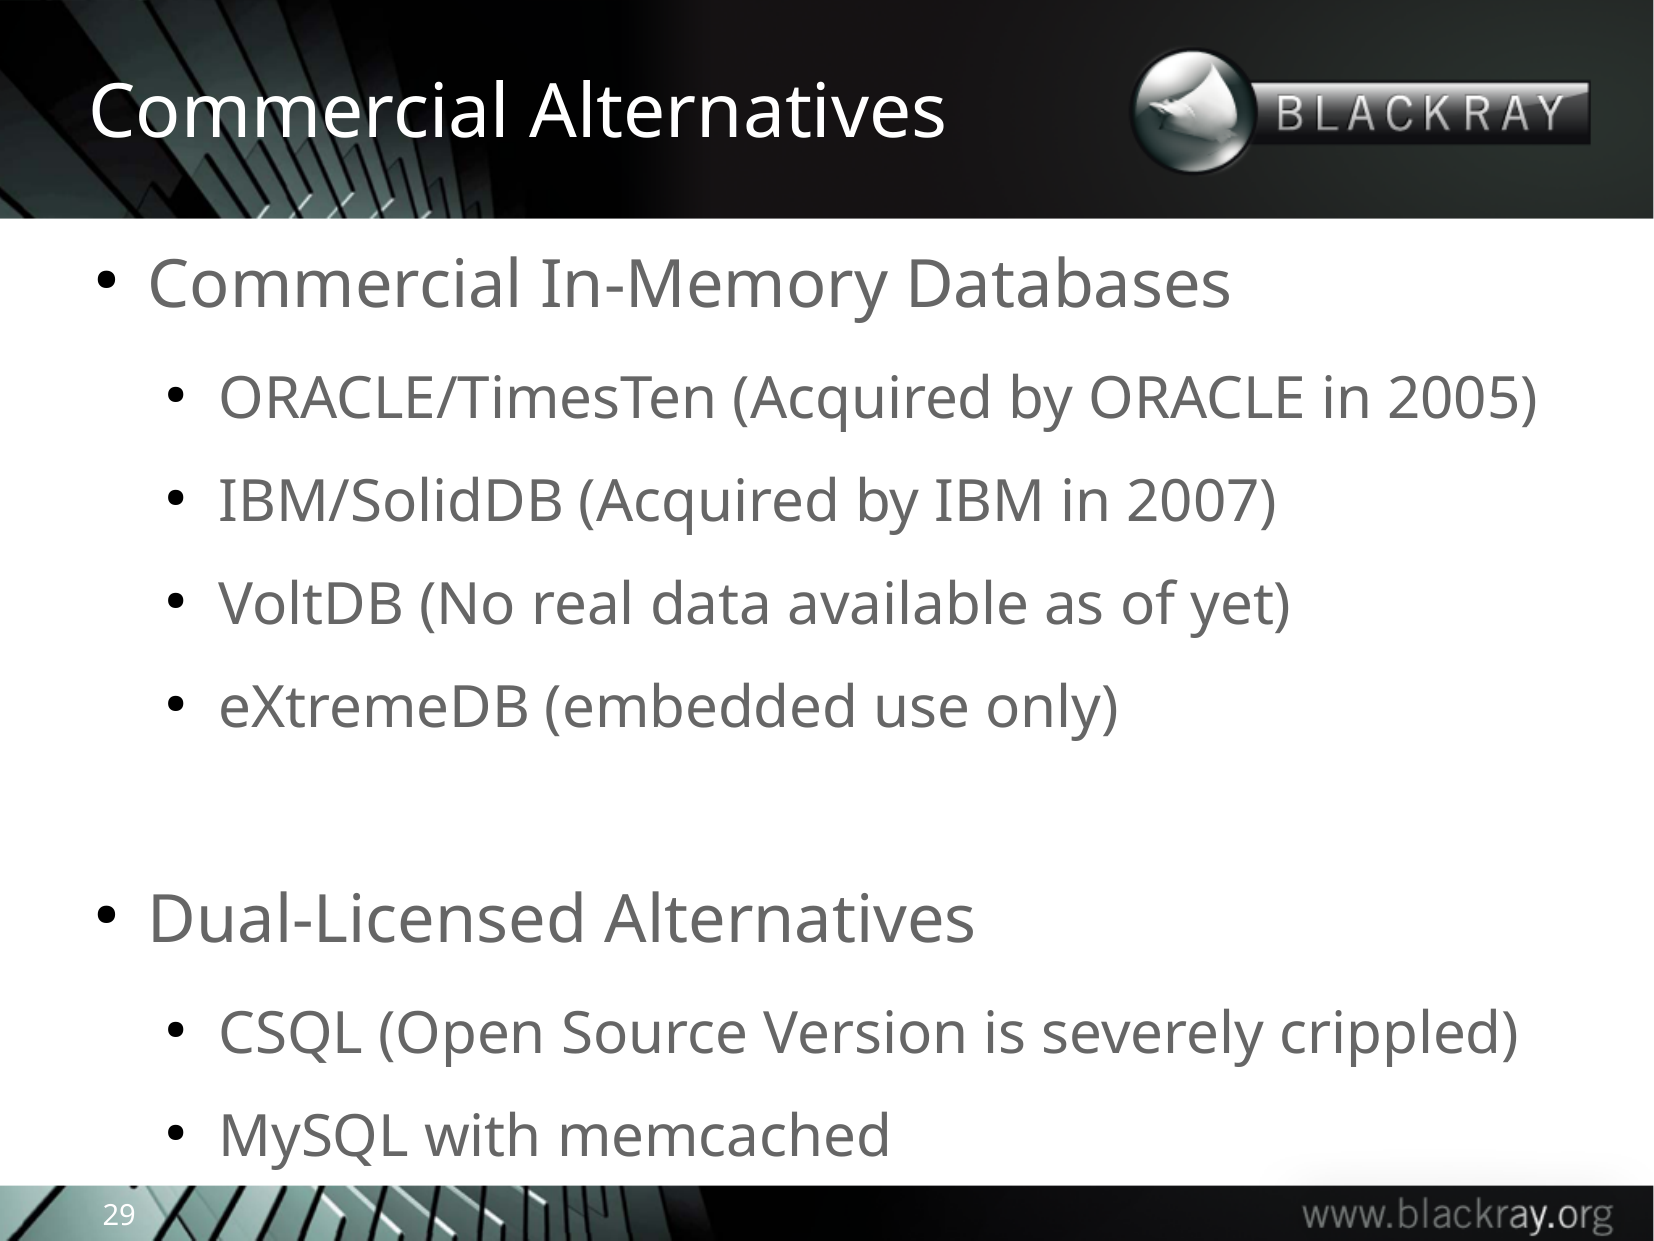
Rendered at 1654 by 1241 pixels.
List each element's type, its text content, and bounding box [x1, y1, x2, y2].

picture [0, 0, 1654, 1241]
title Commercial Alternatives [88, 46, 1577, 170]
list Commercial In-Memory Databases ORACLE/TimesTen (Acquired by ORACLE in 2005) IBM/SolidDB (Acquired by IBM in 2007) VoltDB (No real data available as of yet) eXtremeDB (embedded use only) Dual-Licensed Alternatives CSQL (Open Source Version is severely crippled) MySQL with memcached [76, 236, 1625, 1137]
